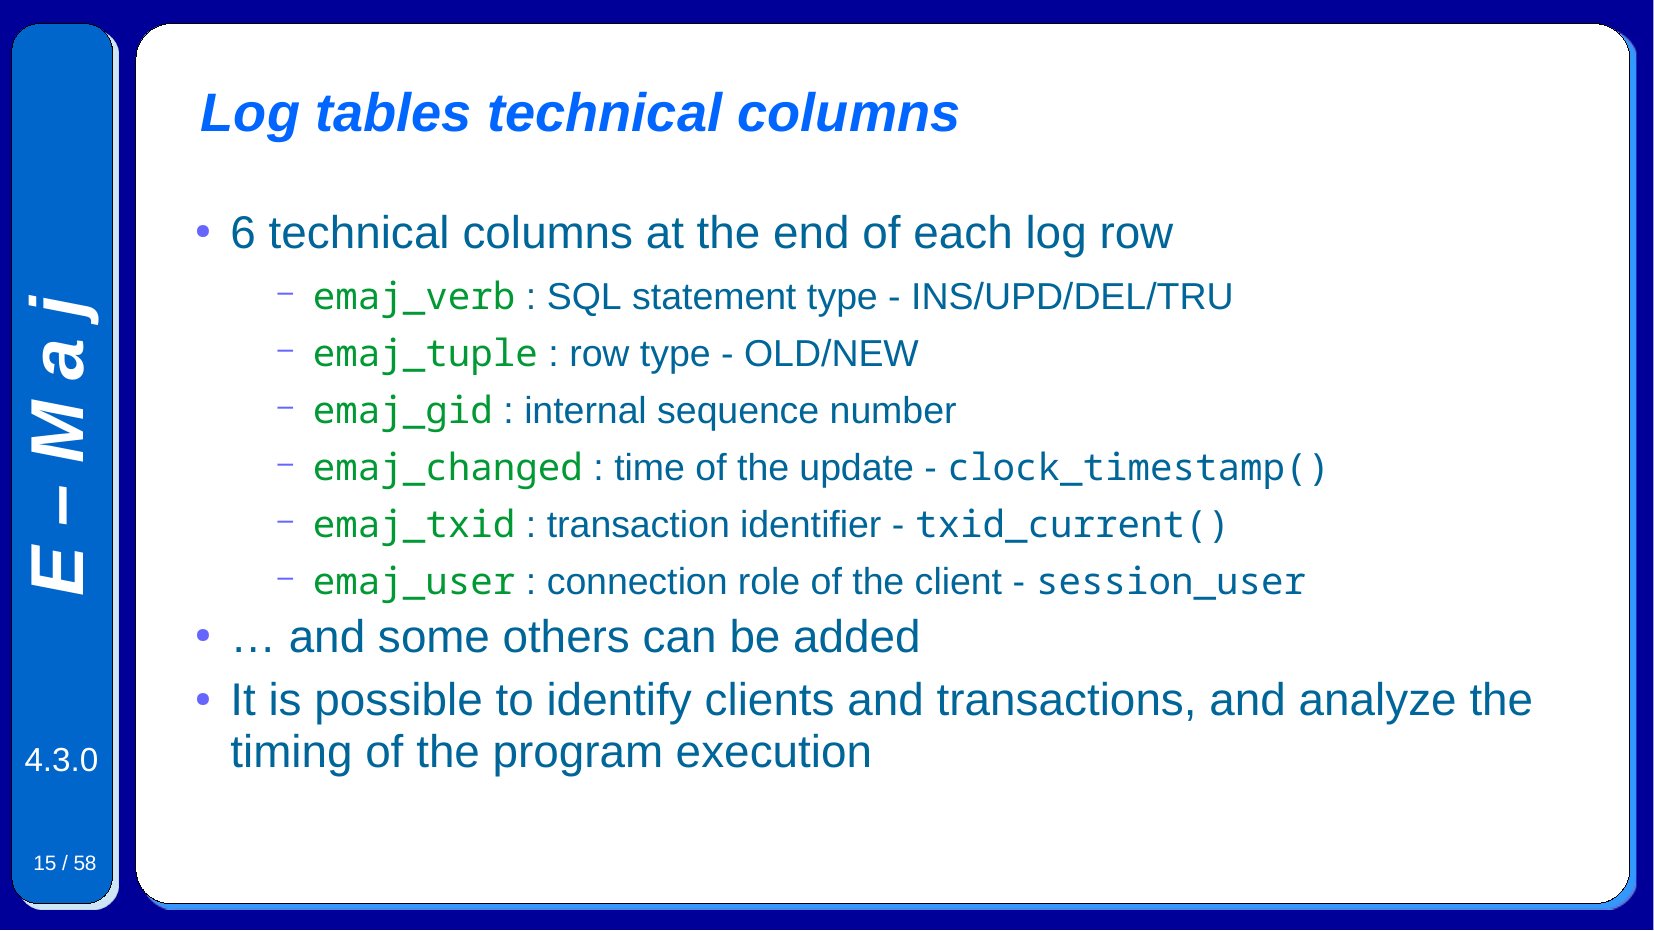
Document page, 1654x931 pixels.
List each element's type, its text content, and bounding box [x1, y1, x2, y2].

list 6 technical columns at the end of each log row emaj_verb : SQL statement type - INS/UPD/DEL/TRU emaj_tuple : row type - OLD/NEW emaj_gid : internal sequence number emaj_changed : time of the update - clock_timestamp() emaj_txid : transaction identifier - txid_current() emaj_user : connection role of the client - session_user … and some others can be added It is possible to identify clients and transactions, and analyze the timing of the program execution [177, 206, 1587, 846]
title Log tables technical columns [200, 34, 1575, 191]
